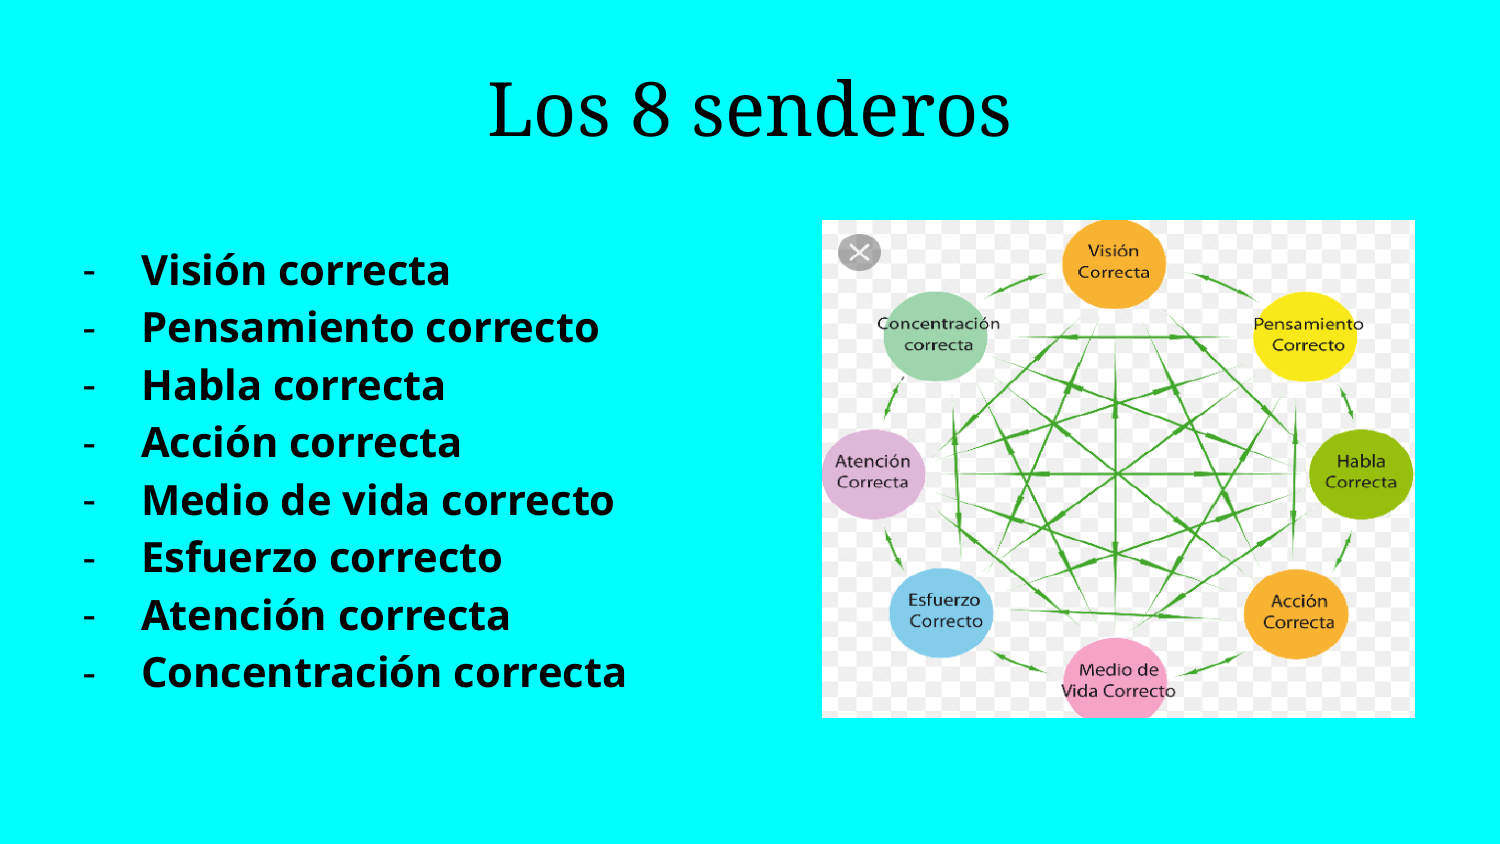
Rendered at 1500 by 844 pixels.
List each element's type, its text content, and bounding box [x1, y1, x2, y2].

picture [822, 220, 1415, 718]
title Los 8 senderos [174, 46, 1326, 143]
list Visión correcta Pensamiento correcto Habla correcta Acción correcta Medio de vida correcto Esfuerzo correcto Atención correcta Concentración correcta [51, 221, 823, 750]
